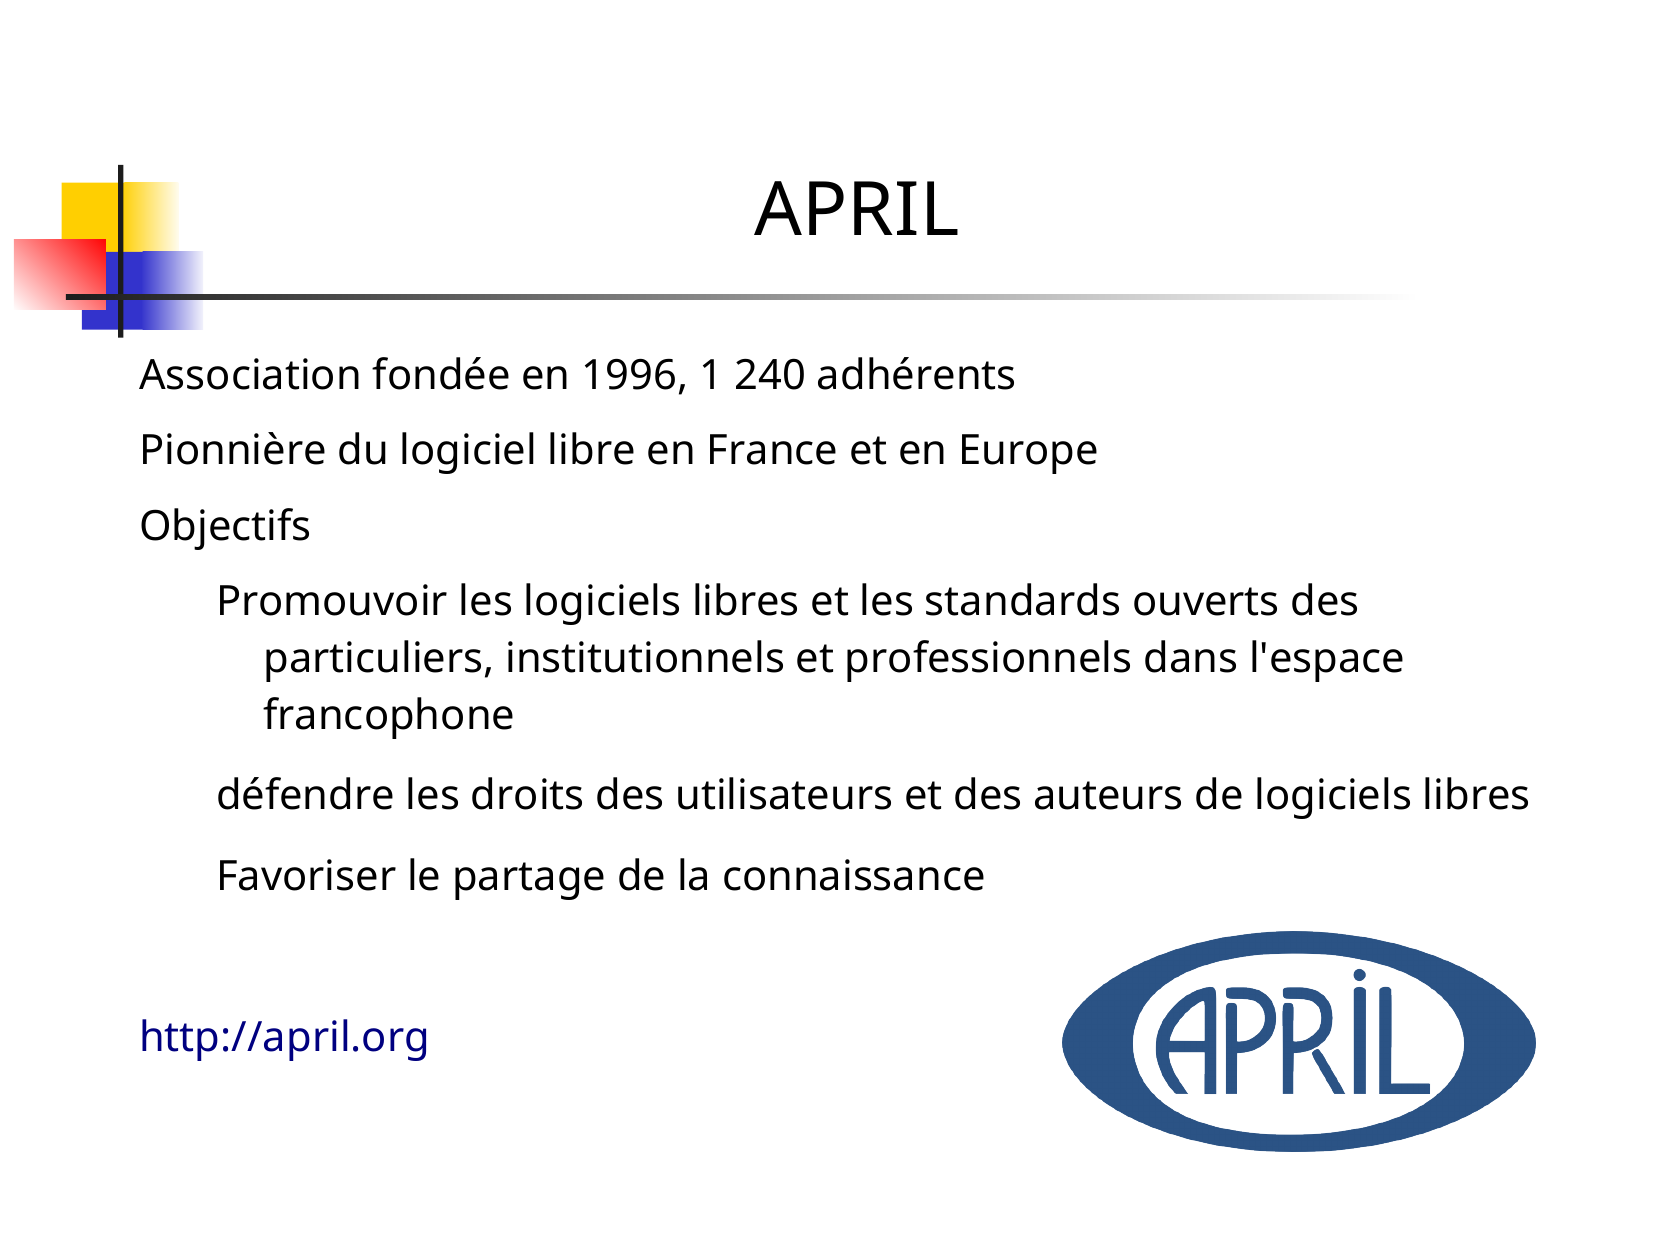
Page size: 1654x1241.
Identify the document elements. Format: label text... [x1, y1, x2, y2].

list Association fondée en 1996, 1 240 adhérents Pionnière du logiciel libre en France et en Europe Objectifs Promouvoir les logiciels libres et les standards ouverts des particuliers, institutionnels et professionnels dans l'espace francophone défendre les droits des utilisateurs et des auteurs de logiciels libres Favoriser le partage de la connaissance http://april.org [121, 344, 1534, 1127]
picture [1062, 931, 1536, 1152]
title APRIL [121, 102, 1534, 311]
